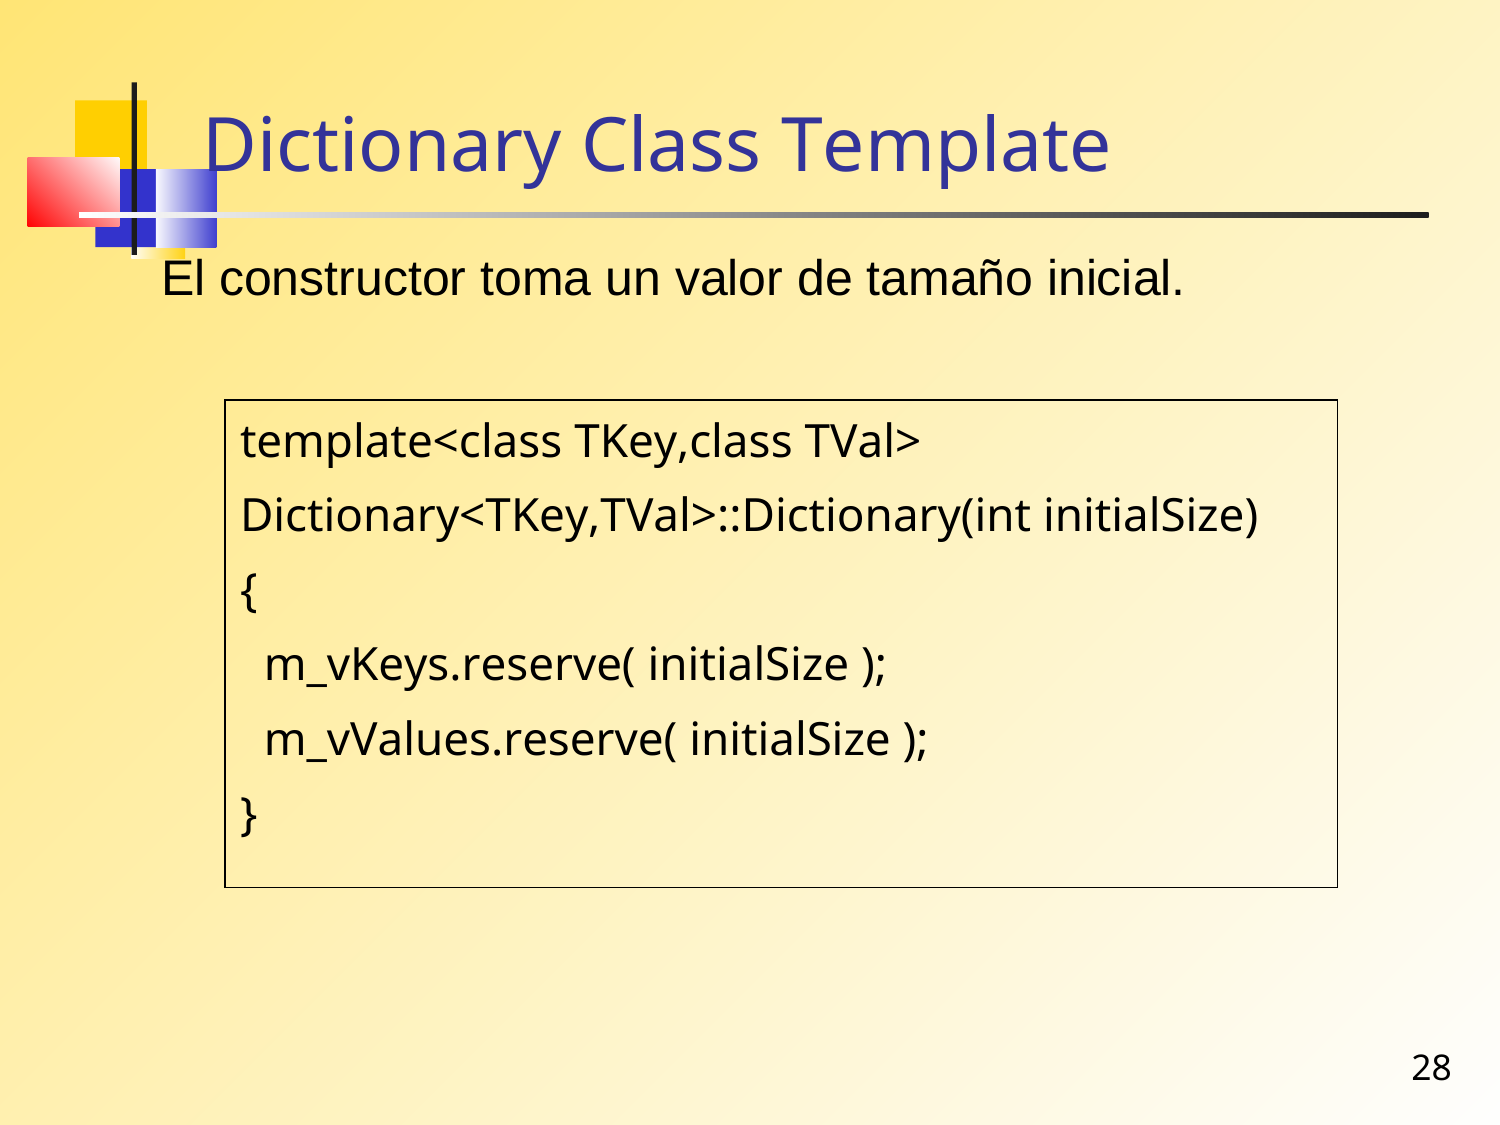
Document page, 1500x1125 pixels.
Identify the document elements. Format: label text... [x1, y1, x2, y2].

text_box El constructor toma un valor de tamaño inicial. [137, 237, 1375, 313]
list template<class TKey,class TVal> Dictionary<TKey,TVal>::Dictionary(int initialSize)‏ { m_vKeys.reserve( initialSize ); m_vValues.reserve( initialSize ); } [225, 399, 1338, 888]
title Dictionary Class Template [187, 37, 1466, 201]
